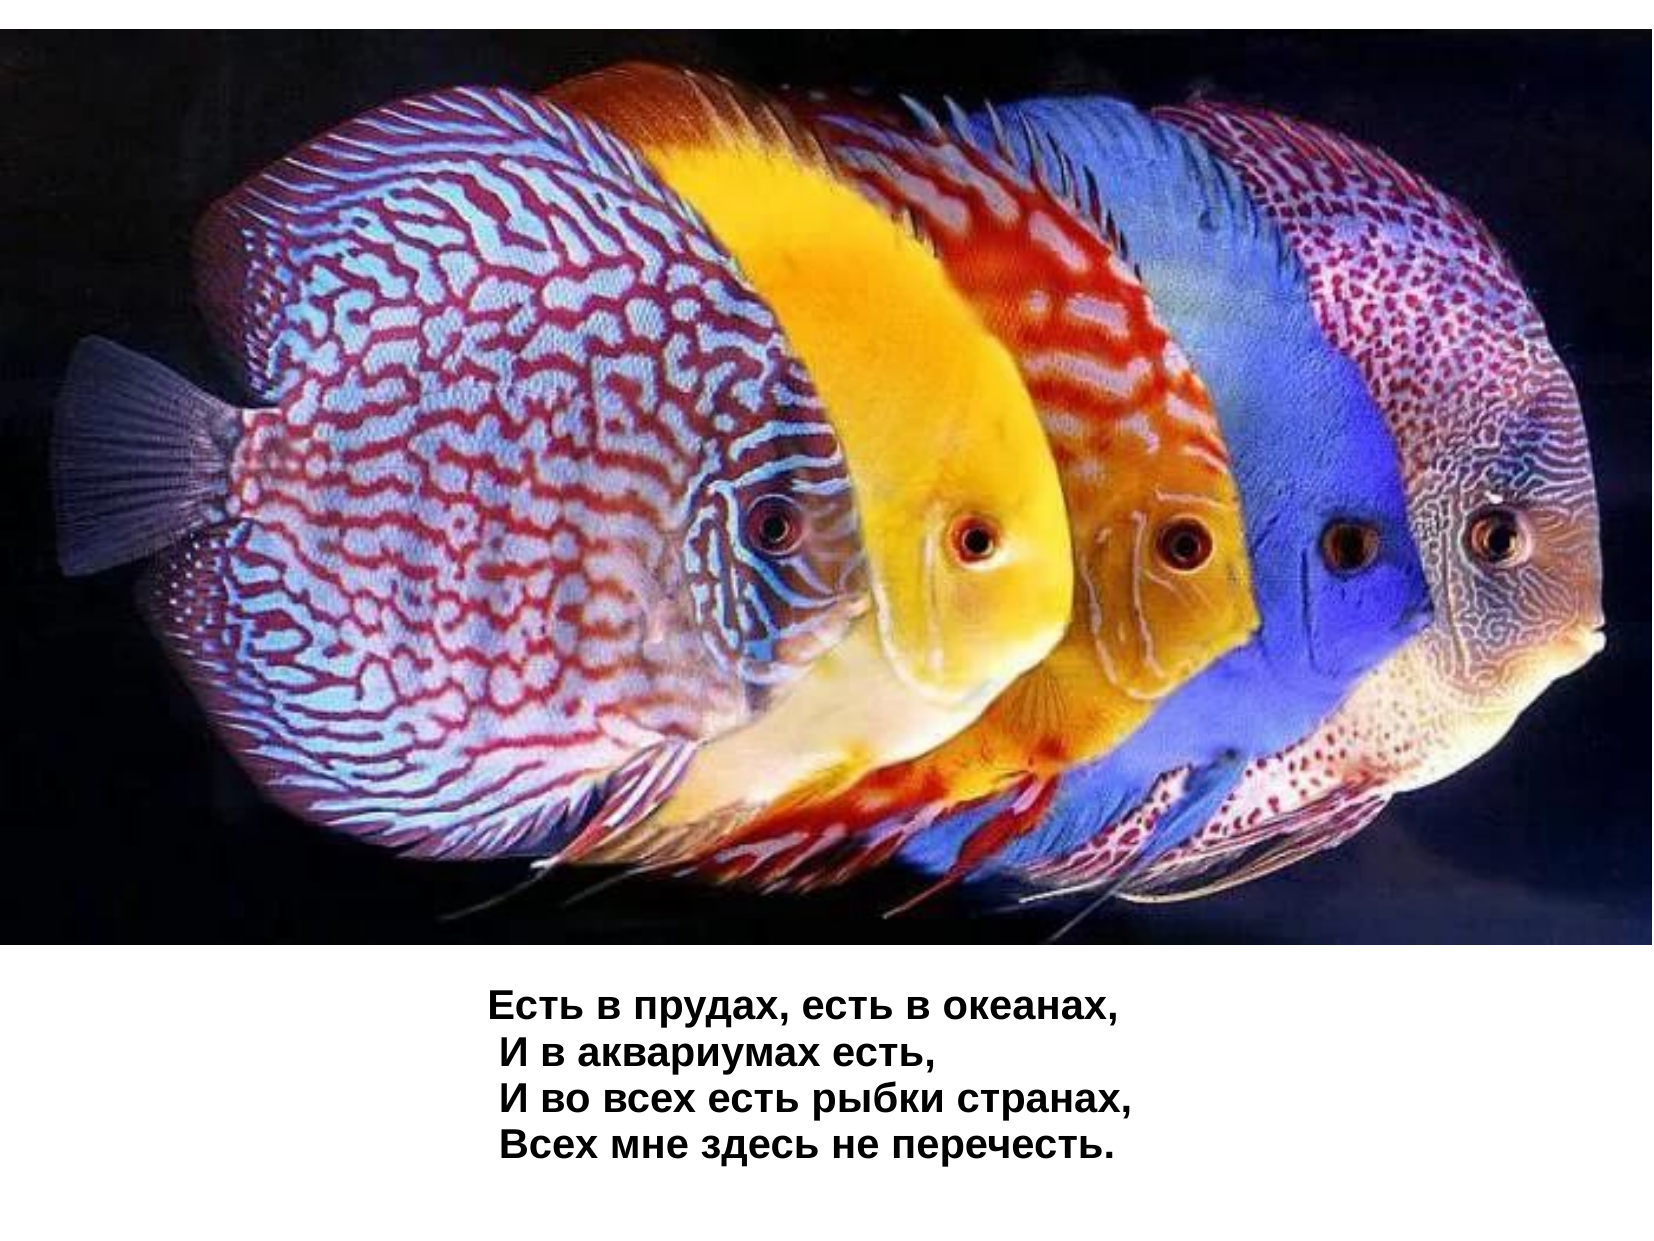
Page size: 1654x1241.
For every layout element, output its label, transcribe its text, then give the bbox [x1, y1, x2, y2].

text_box Есть в прудах, есть в океанах, И в аквариумах есть, И во всех есть рыбки странах, Всех мне здесь не перечесть. [472, 974, 1148, 1222]
picture [0, 29, 1652, 945]
